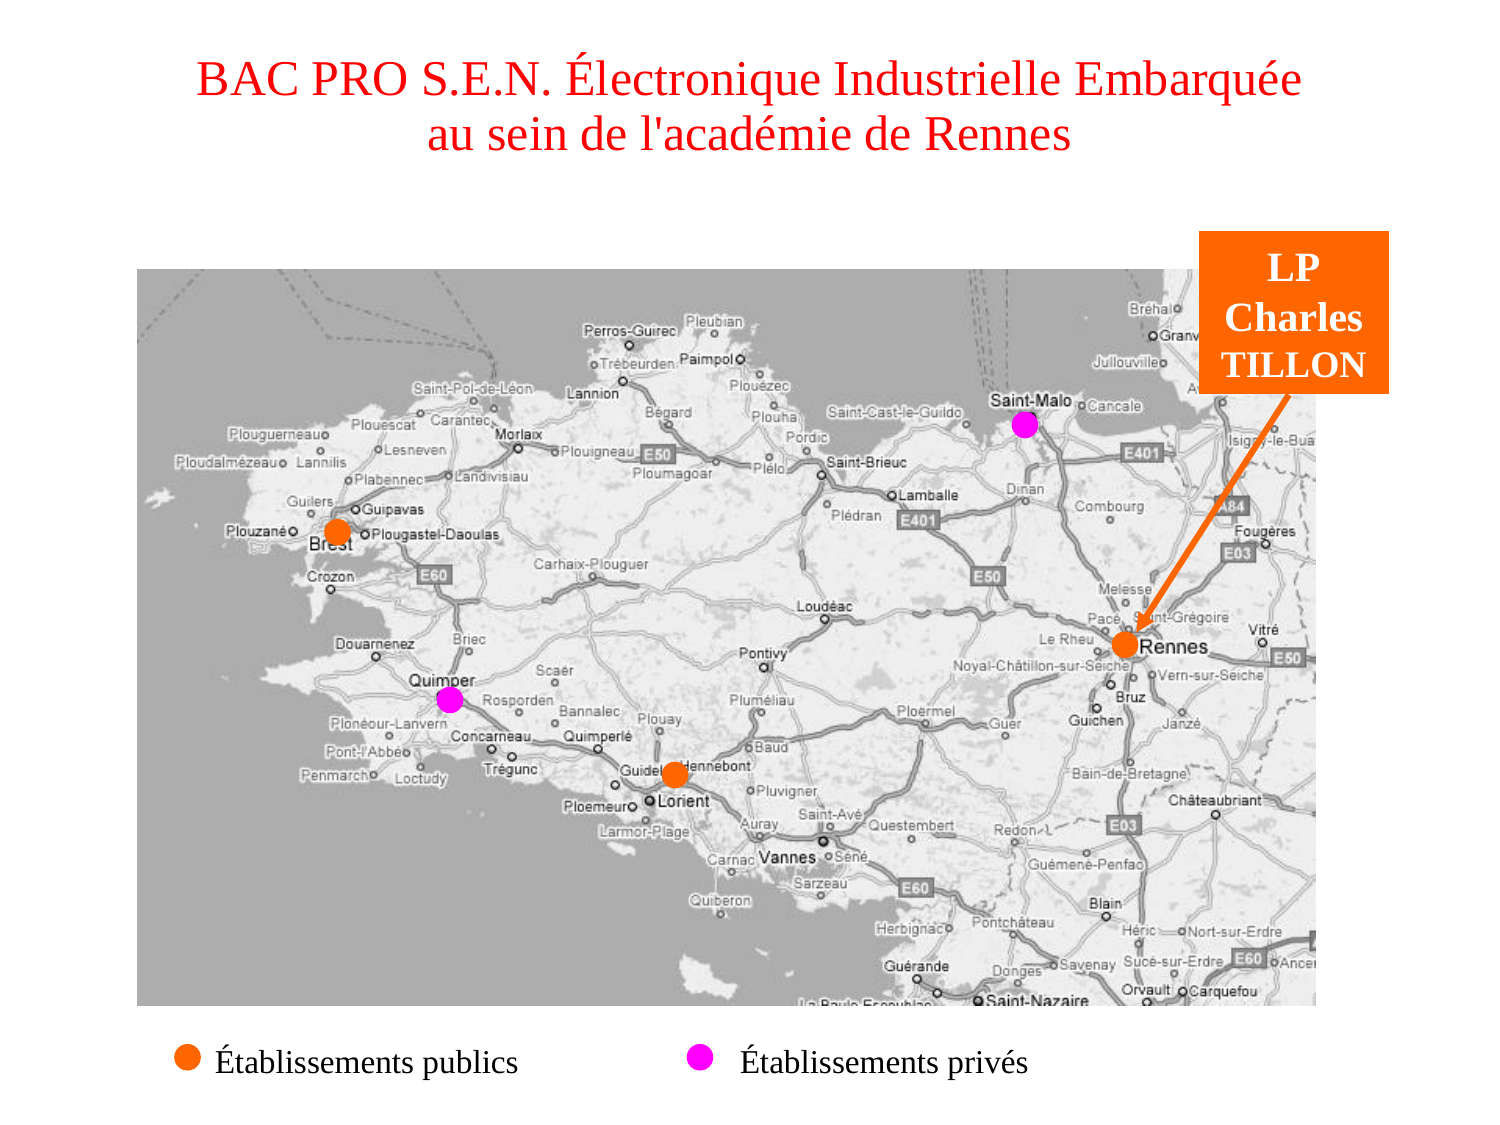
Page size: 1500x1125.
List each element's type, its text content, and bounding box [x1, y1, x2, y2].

text_box Établissements privés [724, 1032, 1113, 1088]
text_box LP Charles TILLON [1199, 232, 1388, 393]
text_box [437, 687, 463, 713]
text_box [687, 1044, 713, 1070]
text_box Établissements publics [199, 1032, 588, 1088]
text_box [662, 762, 688, 788]
text_box [324, 519, 351, 545]
picture [137, 269, 1316, 1006]
text_box [1012, 412, 1038, 438]
text_box [174, 1044, 201, 1070]
title BAC PRO S.E.N. Électronique Industrielle Embarquée au sein de l'académie de Rennes [112, 0, 1388, 215]
text_box [1112, 632, 1138, 658]
